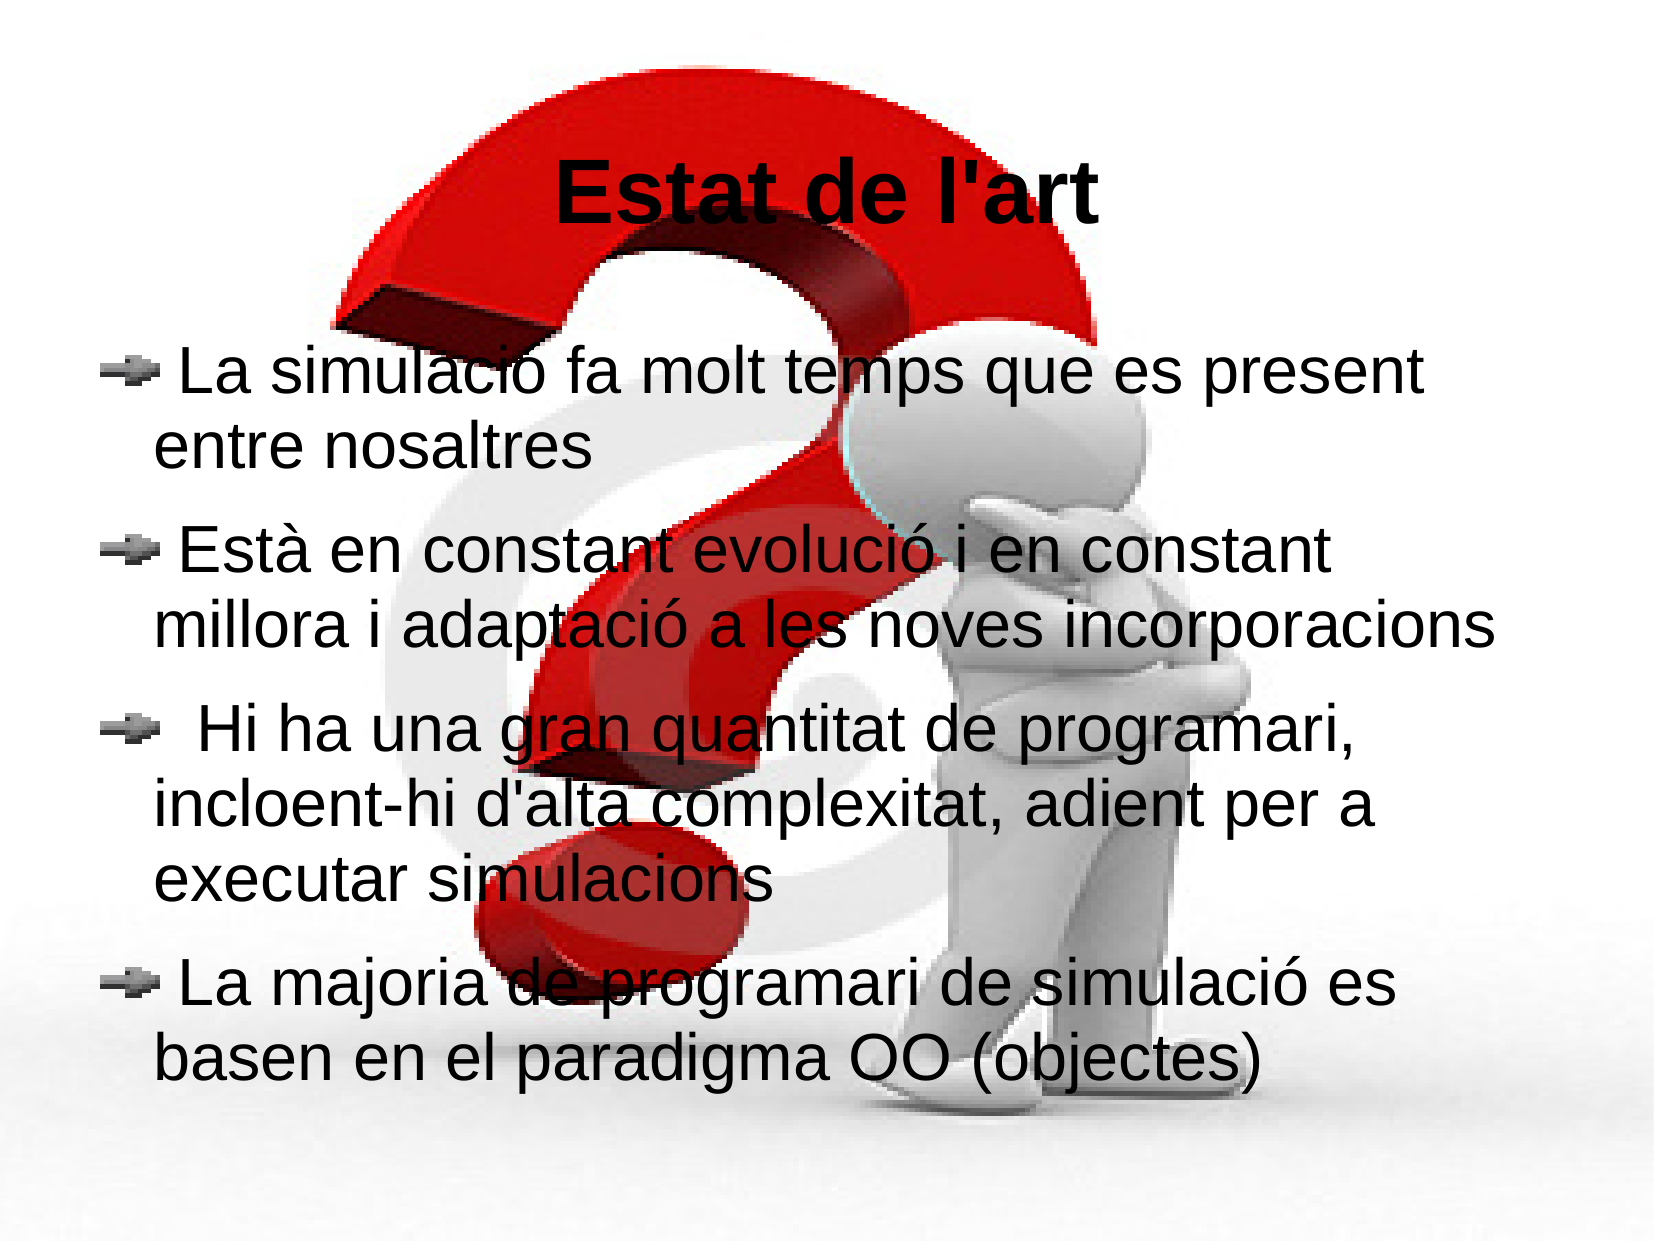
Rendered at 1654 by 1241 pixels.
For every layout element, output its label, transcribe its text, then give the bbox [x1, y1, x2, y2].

title Estat de l'art [82, 88, 1571, 296]
picture [0, 0, 1654, 1241]
list La simulació fa molt temps que es present entre nosaltres Està en constant evolució i en constant millora i adaptació a les noves incorporacions Hi ha una gran quantitat de programari, incloent-hi d'alta complexitat, adient per a executar simulacions La majoria de programari de simulació es basen en el paradigma OO (objectes) [82, 333, 1506, 1152]
